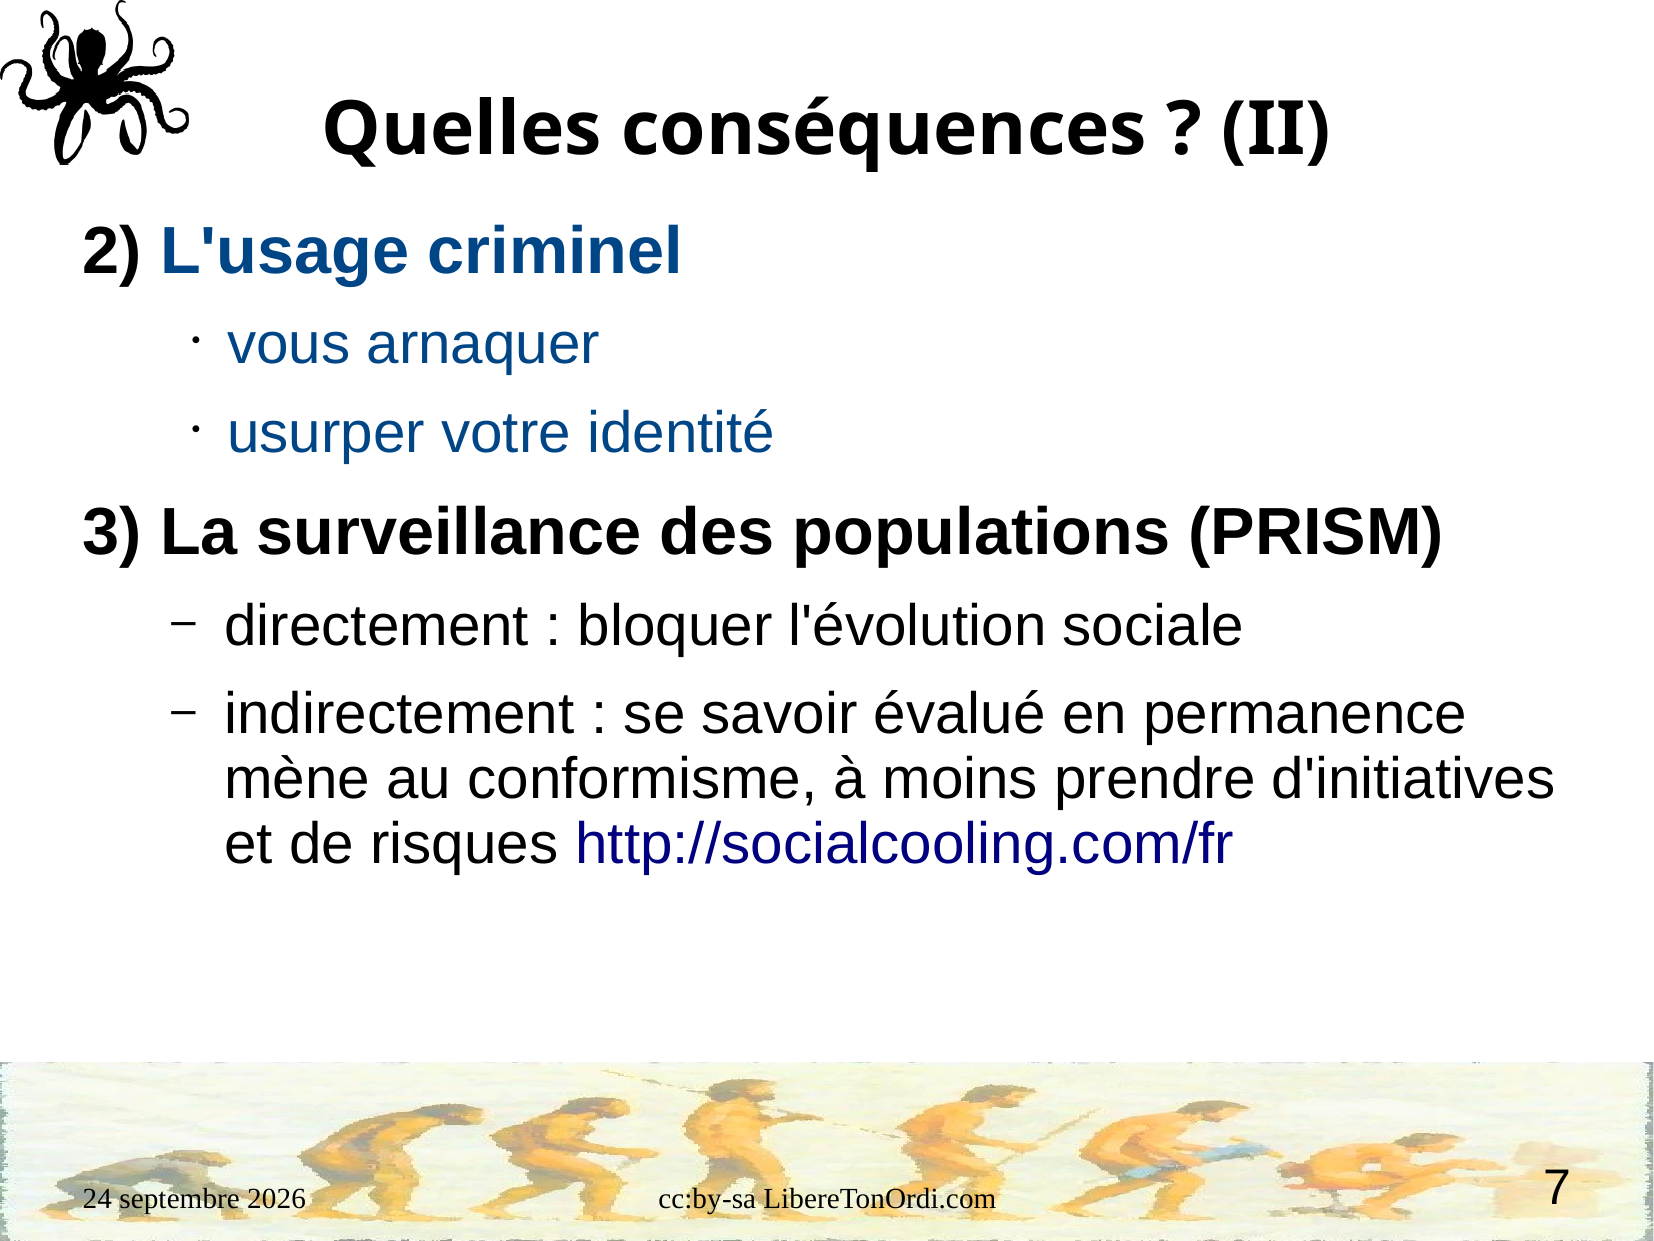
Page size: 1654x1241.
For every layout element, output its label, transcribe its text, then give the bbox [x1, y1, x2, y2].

title Quelles conséquences ? (II) [82, 48, 1571, 202]
picture [0, 1062, 1654, 1241]
list L'usage criminel vous arnaquer usurper votre identité La surveillance des populations (PRISM) directement : bloquer l'évolution sociale indirectement : se savoir évalué en permanence mène au conformisme, à moins prendre d'initiatives et de risques http://socialcooling.com/fr [82, 212, 1571, 1063]
picture [0, 0, 189, 165]
